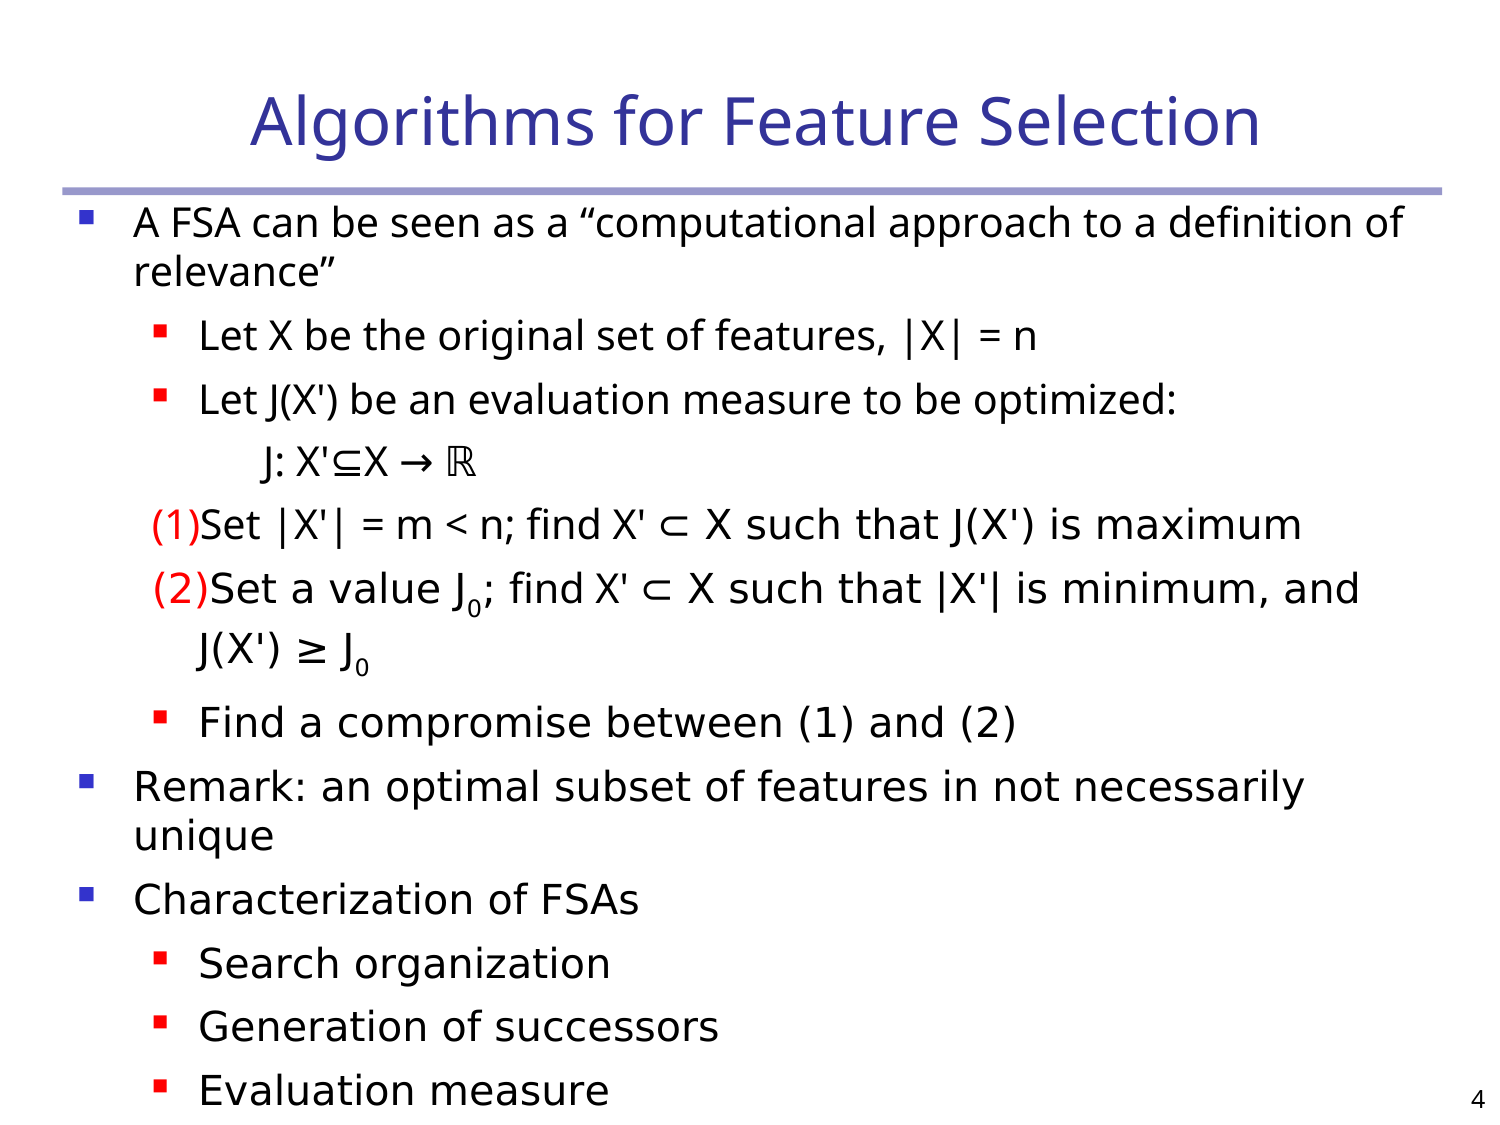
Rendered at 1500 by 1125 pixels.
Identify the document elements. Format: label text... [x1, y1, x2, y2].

title Algorithms for Feature Selection [60, 49, 1456, 188]
text_box <number> [1426, 1050, 1500, 1125]
list A FSA can be seen as a “computational approach to a definition of relevance” Let X be the original set of features, |X| = n Let J(X') be an evaluation measure to be optimized: J: X'⊆X → ℝ Set |X'| = m < n; find X' ⊂ X such that J(X') is maximum Set a value J0; find X' ⊂ X such that |X'| is minimum, and J(X') ≥ J0 Find a compromise between (1) and (2) Remark: an optimal subset of features in not necessarily unique Characterization of FSAs Search organization Generation of successors Evaluation measure [62, 124, 1426, 1125]
